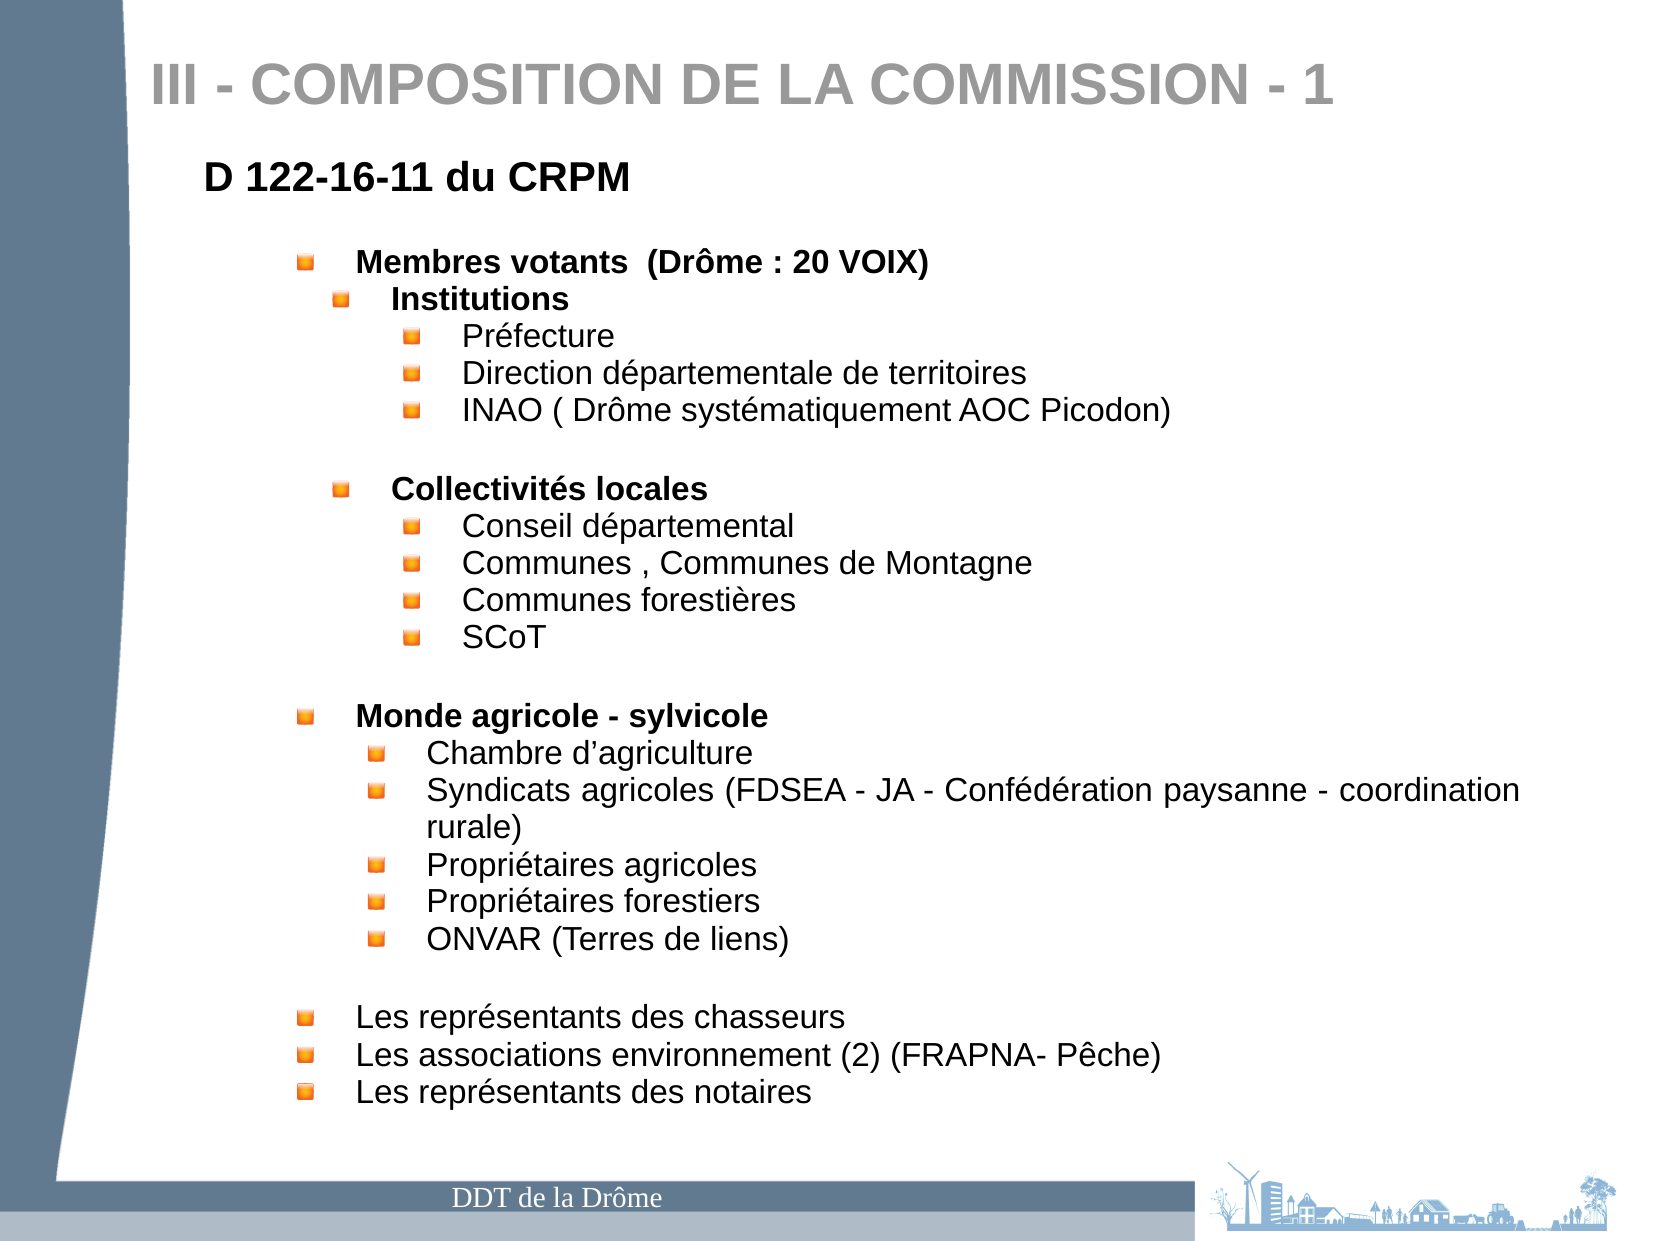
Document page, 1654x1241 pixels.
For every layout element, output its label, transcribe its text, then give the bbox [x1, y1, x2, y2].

text_box D 122-16-11 du CRPM [188, 145, 650, 209]
text_box Membres votants (Drôme : 20 VOIX) Institutions Préfecture Direction départementale de territoires INAO ( Drôme systématiquement AOC Picodon) Collectivités locales Conseil départemental Communes , Communes de Montagne Communes forestières SCoT Monde agricole - sylvicole Chambre d’agriculture Syndicats agricoles (FDSEA - JA - Confédération paysanne - coordination rurale) Propriétaires agricoles Propriétaires forestiers ONVAR (Terres de liens) Les représentants des chasseurs Les associations environnement (2) (FRAPNA- Pêche) Les représentants des notaires [281, 160, 1566, 1147]
title III - COMPOSITION DE LA COMMISSION - 1 [150, 10, 1588, 158]
